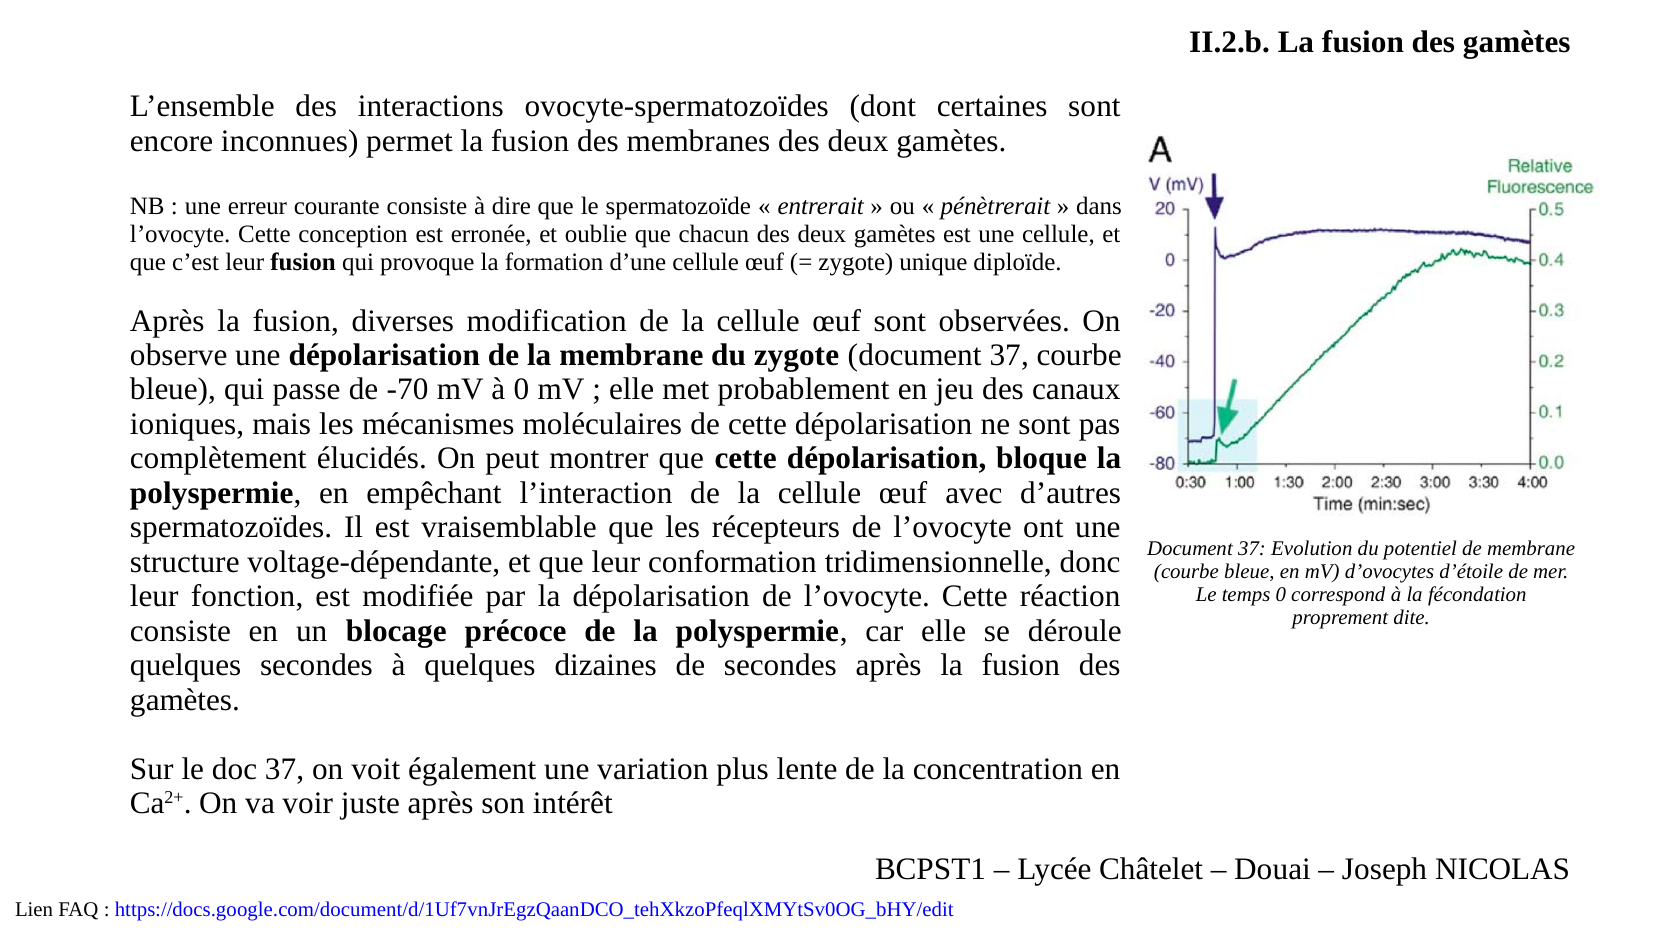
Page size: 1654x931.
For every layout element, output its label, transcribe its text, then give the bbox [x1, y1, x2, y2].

picture [1139, 129, 1599, 520]
text_box Document 37: Evolution du potentiel de membrane (courbe bleue, en mV) d’ovocytes d’étoile de mer. Le temps 0 correspond à la fécondation proprement dite. [1145, 525, 1577, 641]
text_box BCPST1 – Lycée Châtelet – Douai – Joseph NICOLAS [637, 832, 1571, 905]
text_box Lien FAQ : https://docs.google.com/document/d/1Uf7vnJrEgzQaanDCO_tehXkzoPfeqlXMYtSv0OG_bHY/edit [0, 897, 993, 931]
text_box II.2.b. La fusion des gamètes [165, 5, 1572, 78]
text_box L’ensemble des interactions ovocyte-spermatozoïdes (dont certaines sont encore inconnues) permet la fusion des membranes des deux gamètes. NB : une erreur courante consiste à dire que le spermatozoïde « entrerait » ou « pénètrerait » dans l’ovocyte. Cette conception est erronée, et oublie que chacun des deux gamètes est une cellule, et que c’est leur fusion qui provoque la formation d’une cellule œuf (= zygote) unique diploïde. Après la fusion, diverses modification de la cellule œuf sont observées. On observe une dépolarisation de la membrane du zygote (document 37, courbe bleue), qui passe de -70 mV à 0 mV ; elle met probablement en jeu des canaux ioniques, mais les mécanismes moléculaires de cette dépolarisation ne sont pas complètement élucidés. On peut montrer que cette dépolarisation, bloque la polyspermie, en empêchant l’interaction de la cellule œuf avec d’autres spermatozoïdes. Il est vraisemblable que les récepteurs de l’ovocyte ont une structure voltage-dépendante, et que leur conformation tridimensionnelle, donc leur fonction, est modifiée par la dépolarisation de l’ovocyte. Cette réaction consiste en un blocage précoce de la polyspermie, car elle se déroule quelques secondes à quelques dizaines de secondes après la fusion des gamètes. Sur le doc 37, on voit également une variation plus lente de la concentration en Ca2+. On va voir juste après son intérêt [129, 88, 1123, 849]
